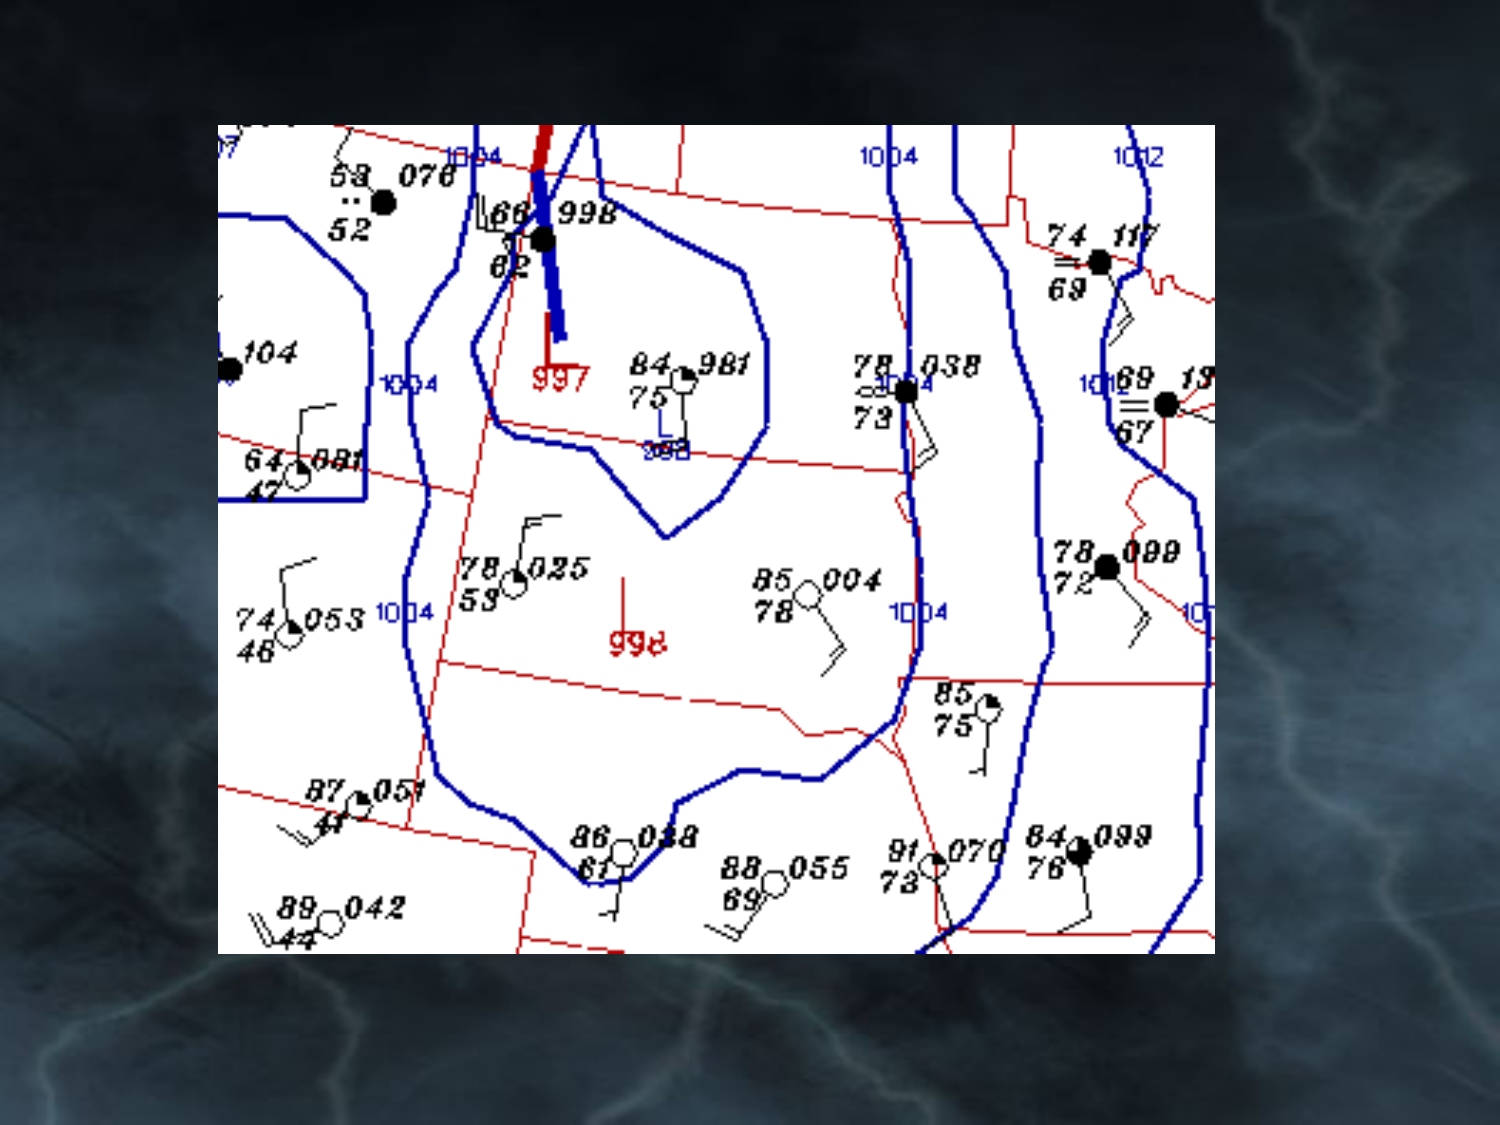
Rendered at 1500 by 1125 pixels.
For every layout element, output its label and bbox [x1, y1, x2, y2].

picture [218, 125, 1215, 954]
